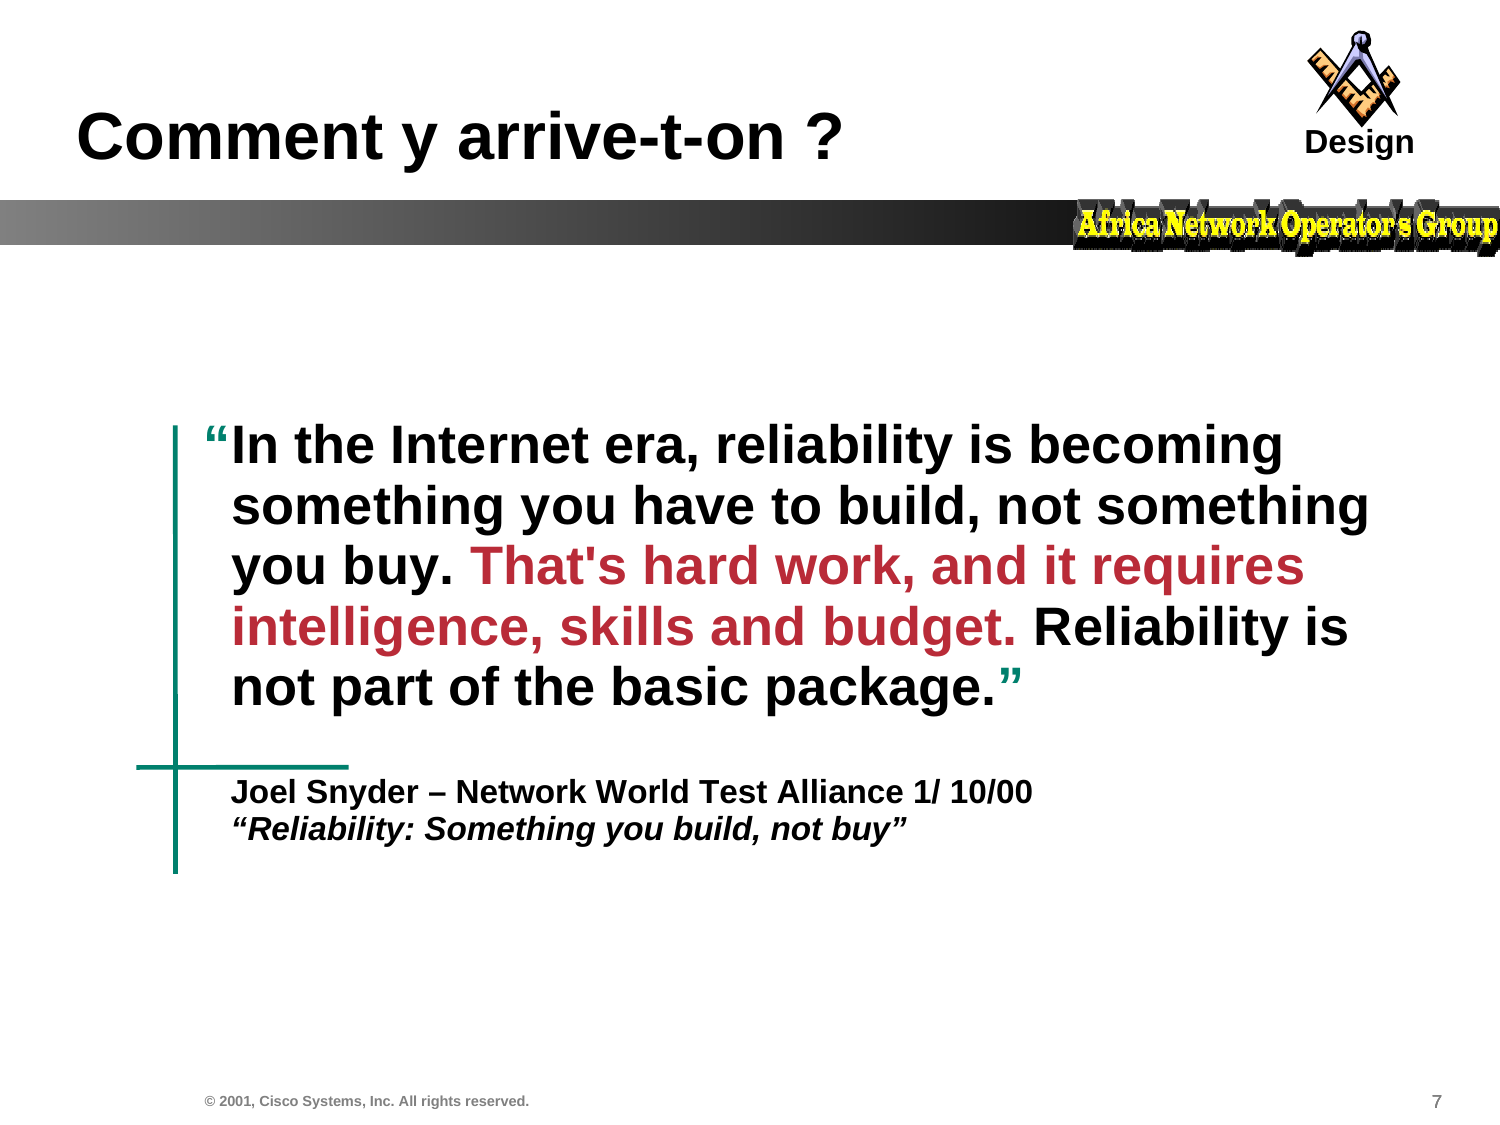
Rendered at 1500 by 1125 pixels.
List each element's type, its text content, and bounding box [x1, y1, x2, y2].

text_box Design [1292, 118, 1428, 168]
picture [1307, 29, 1402, 118]
text_box Joel Snyder – Network World Test Alliance 1/ 10/00 “Reliability: Something you build, not buy” [218, 767, 1460, 912]
title Comment y arrive-t-on ? [62, 41, 1314, 180]
text_box “In the Internet era, reliability is becoming something you have to build, not something you buy. That's hard work, and it requires intelligence, skills and budget. Reliability is not part of the basic package.” [191, 409, 1485, 724]
picture [1070, 180, 1500, 275]
